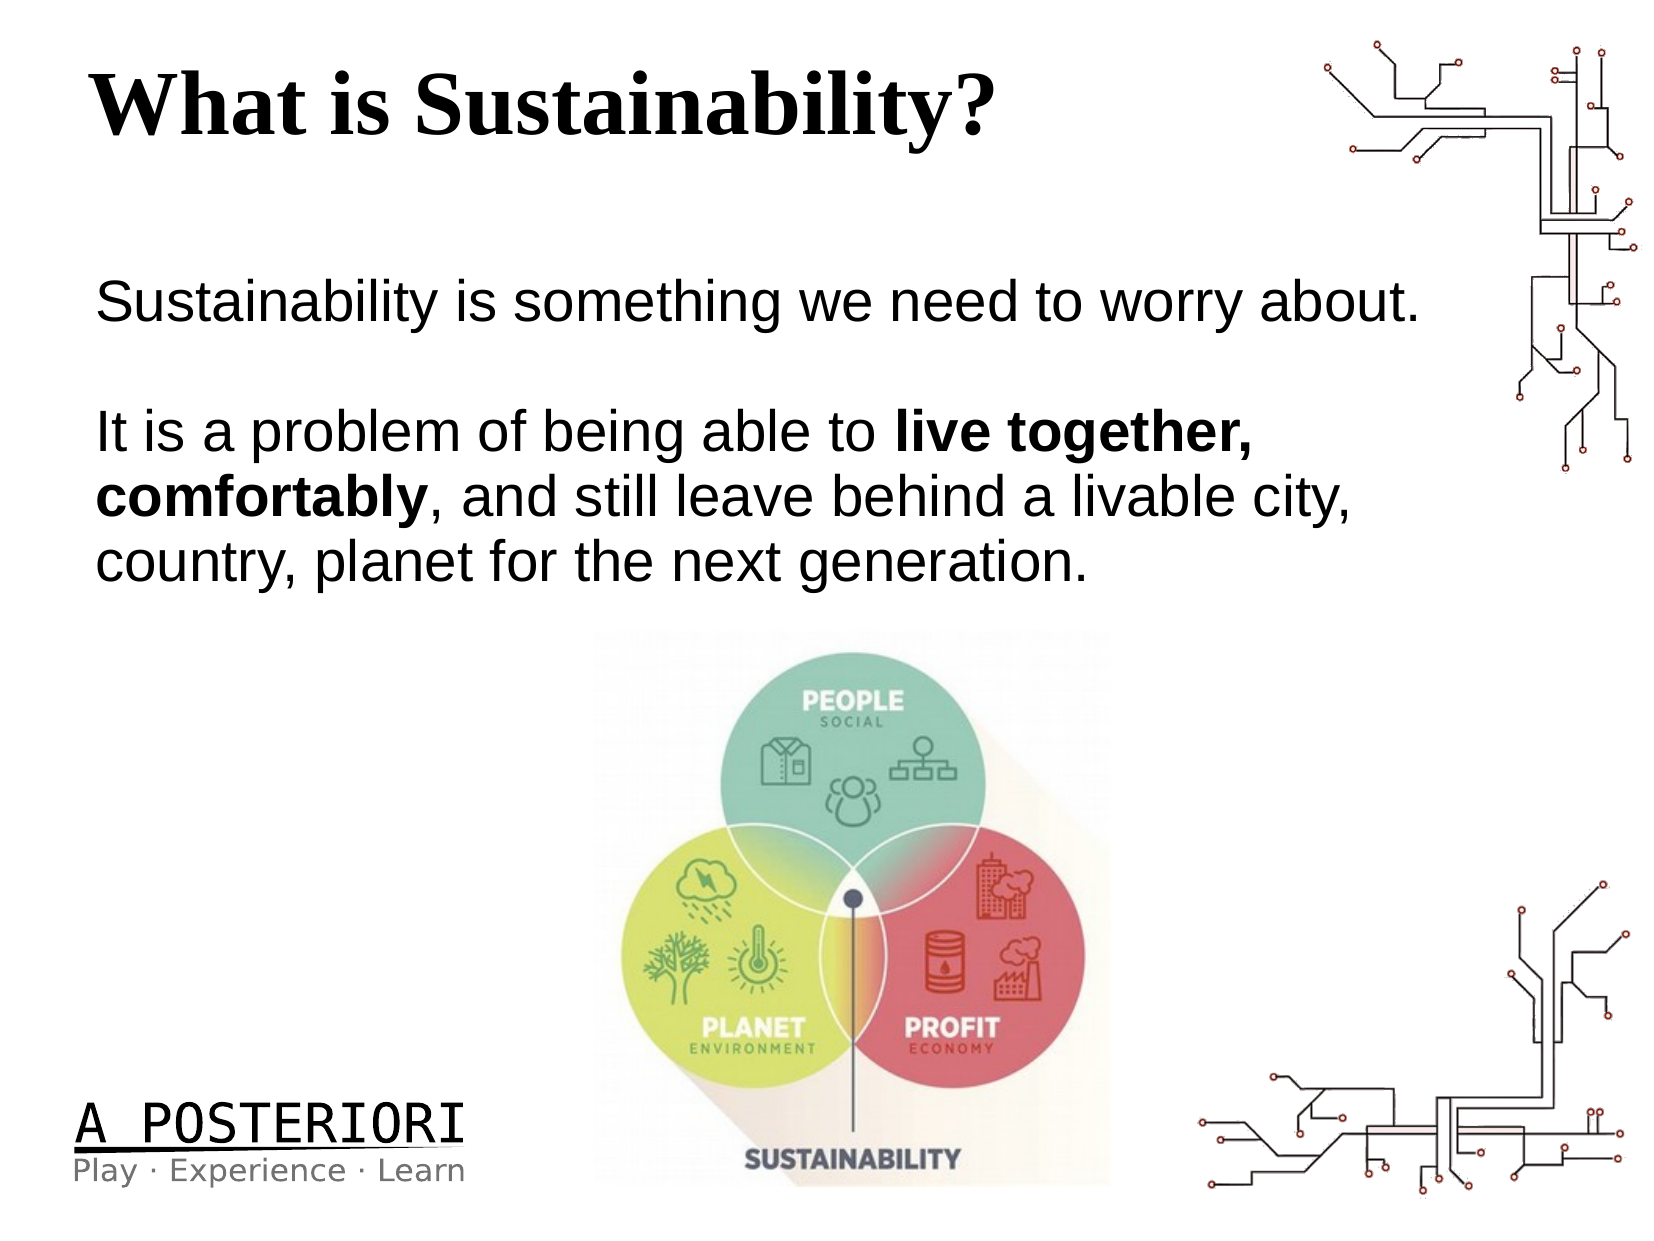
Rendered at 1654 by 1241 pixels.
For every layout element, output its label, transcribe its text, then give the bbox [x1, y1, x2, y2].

picture [73, 1101, 466, 1189]
text_box Sustainability is something we need to worry about. It is a problem of being able to live together, comfortably, and still leave behind a livable city, country, planet for the next generation. [80, 260, 1471, 846]
picture [594, 629, 1111, 1187]
picture [1305, 35, 1643, 496]
picture [1175, 862, 1636, 1201]
title What is Sustainability? [11, 14, 1077, 192]
